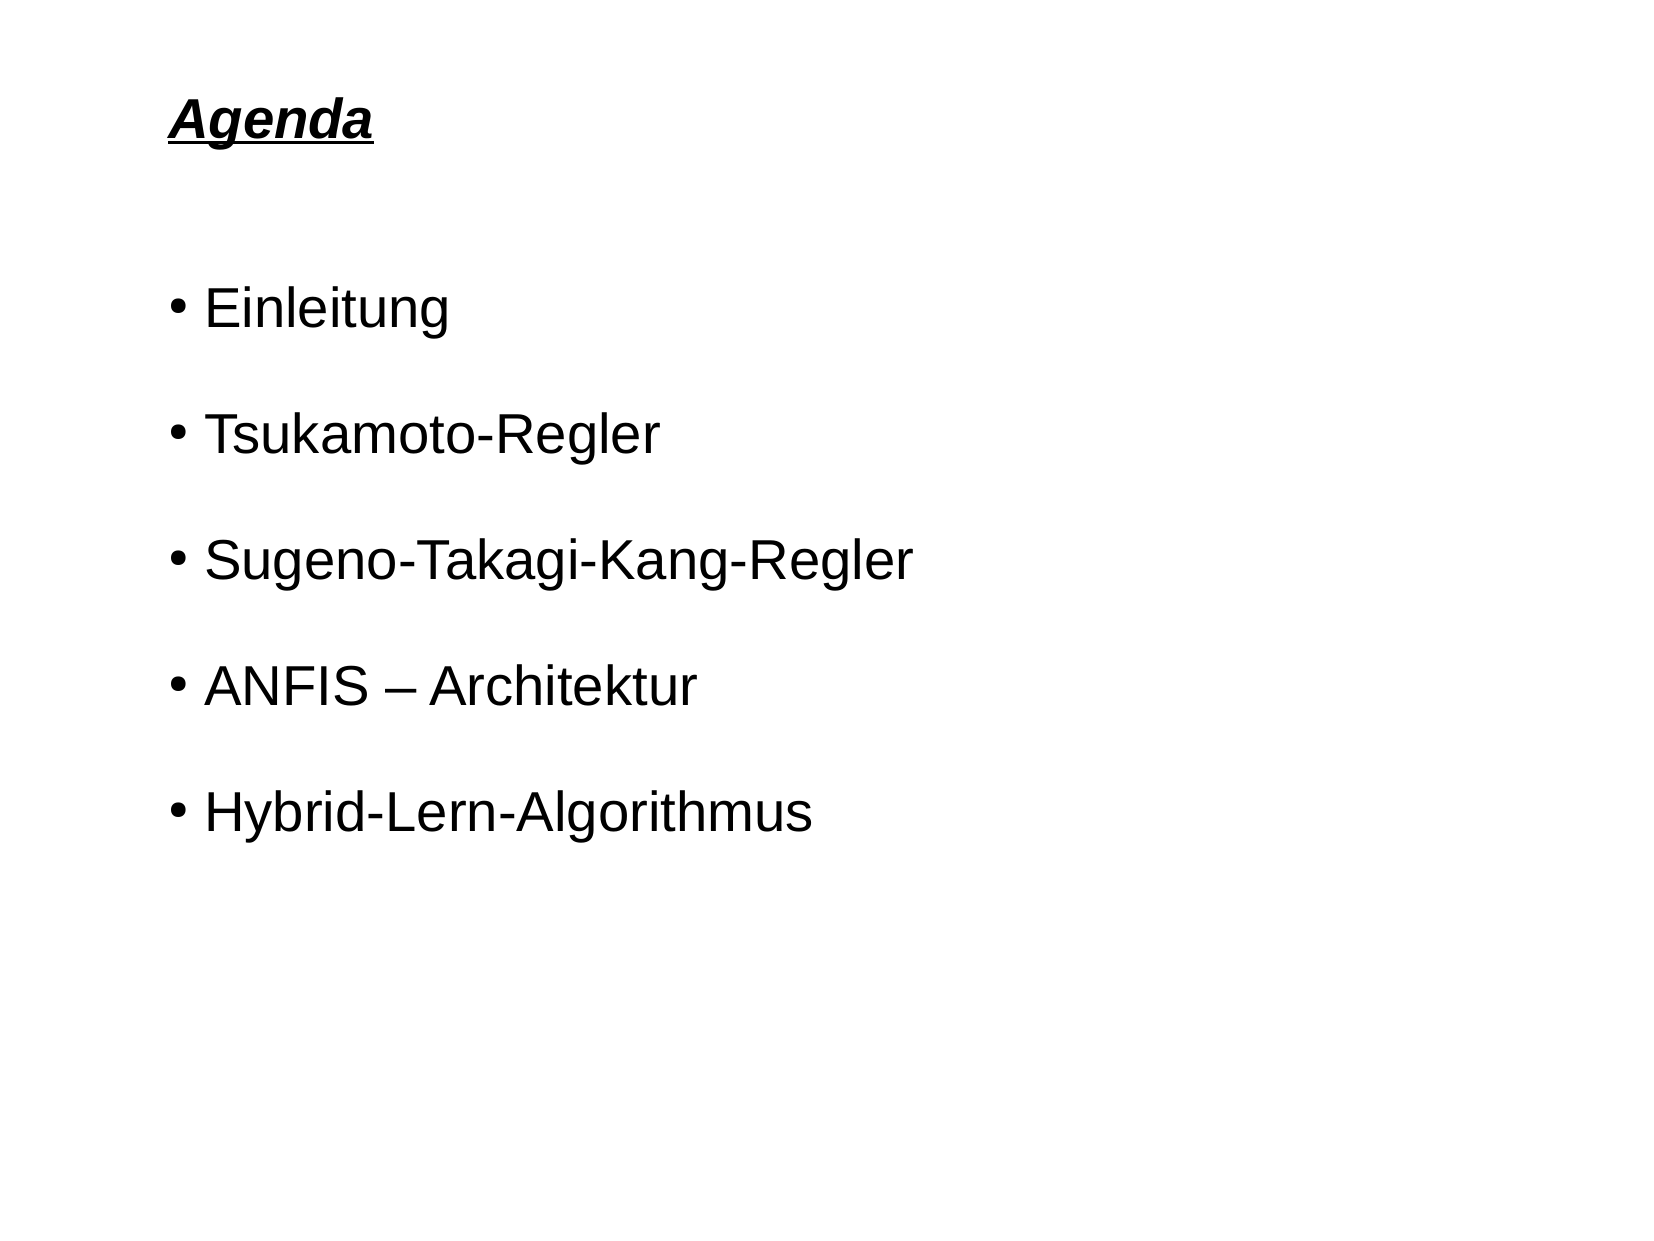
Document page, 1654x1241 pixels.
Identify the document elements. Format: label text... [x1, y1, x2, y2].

text_box Agenda Einleitung Tsukamoto-Regler Sugeno-Takagi-Kang-Regler ANFIS – Architektur Hybrid-Lern-Algorithmus [153, 79, 1536, 850]
